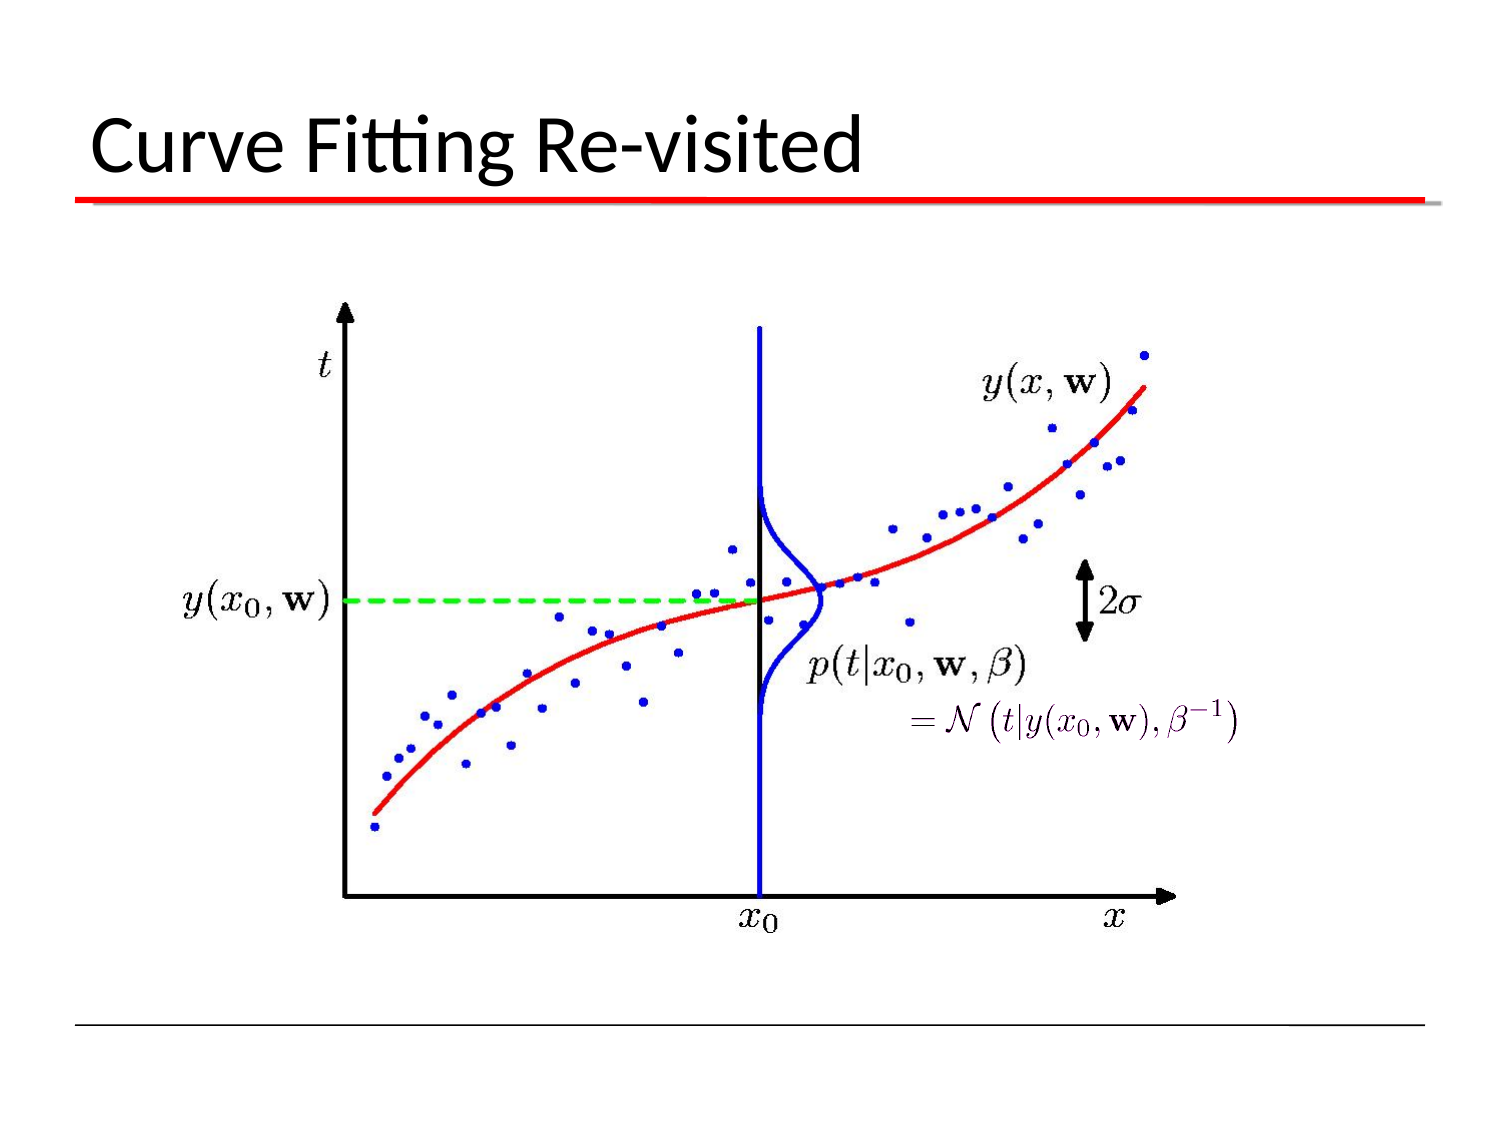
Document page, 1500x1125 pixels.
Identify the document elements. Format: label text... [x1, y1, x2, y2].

text_box [174, 300, 1176, 938]
title Curve Fitting Re-visited [75, 45, 1426, 233]
picture [908, 699, 1238, 746]
